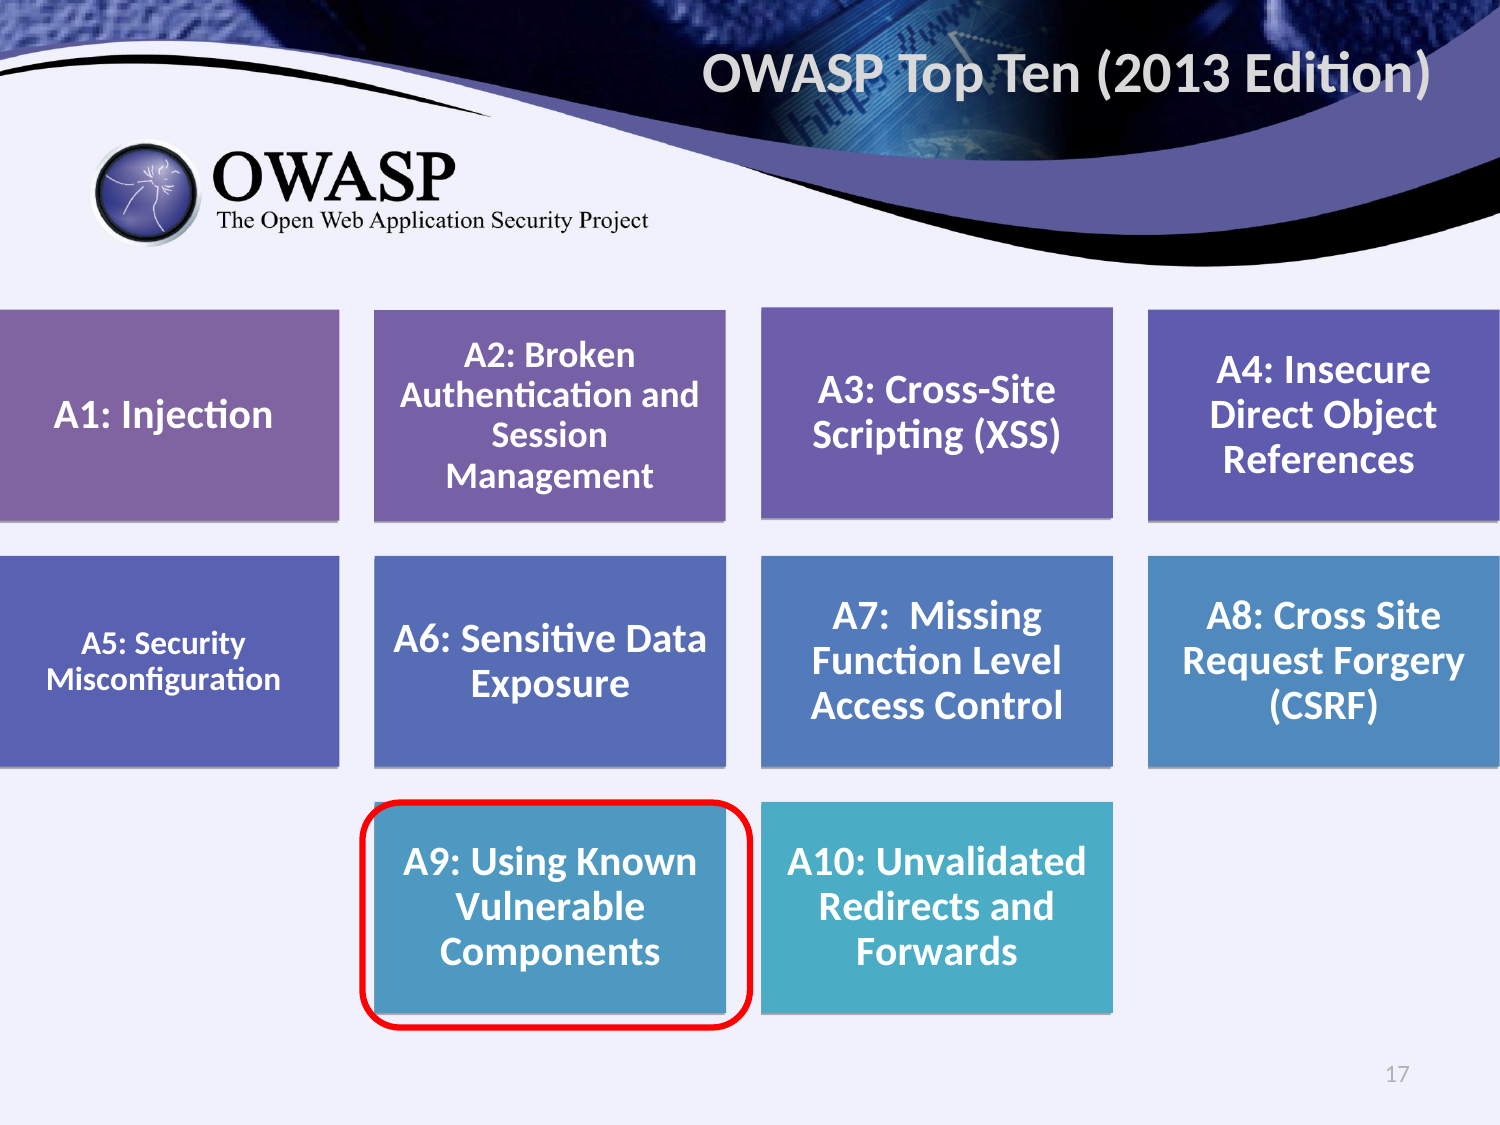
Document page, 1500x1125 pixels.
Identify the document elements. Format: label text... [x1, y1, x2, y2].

text_box A6: Sensitive Data Exposure [374, 555, 727, 767]
text_box A5: Security Misconfiguration [0, 555, 340, 767]
picture [0, 0, 1500, 1125]
text_box A4: Insecure Direct Object References [1148, 309, 1500, 521]
text_box A9: Using Known Vulnerable Components [374, 806, 727, 1013]
slide_number <number> [1074, 1042, 1425, 1103]
text_box A1: Injection [0, 309, 340, 521]
title OWASP Top Ten (2013 Edition) [687, 10, 1463, 129]
text_box A10: Unvalidated Redirects and Forwards [761, 801, 1113, 1013]
text_box A8: Cross Site Request Forgery (CSRF) [1148, 555, 1500, 767]
text_box A7: Missing Function Level Access Control [761, 555, 1113, 767]
text_box A3: Cross-Site Scripting (XSS) [761, 307, 1113, 519]
text_box A2: Broken Authentication and Session Management [374, 310, 726, 522]
